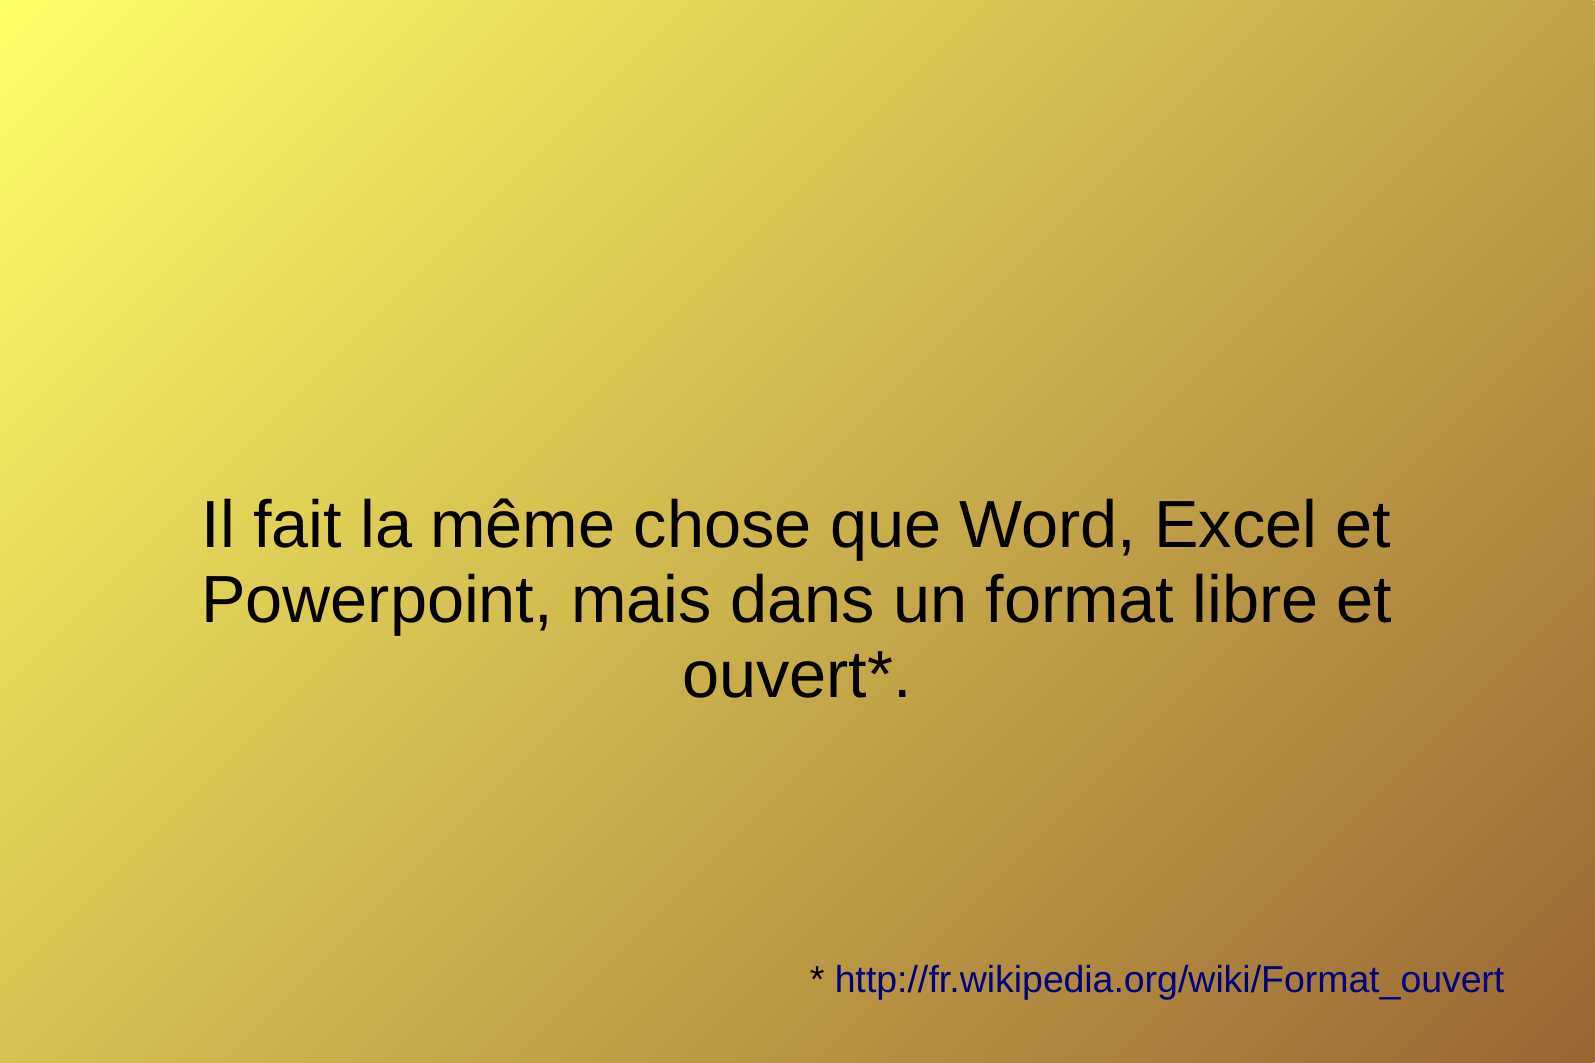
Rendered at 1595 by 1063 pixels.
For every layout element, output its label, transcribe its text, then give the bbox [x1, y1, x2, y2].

text_box Il fait la même chose que Word, Excel et Powerpoint, mais dans un format libre et ouvert*. [79, 479, 1515, 720]
text_box * http://fr.wikipedia.org/wiki/Format_ouvert [773, 950, 1542, 1008]
